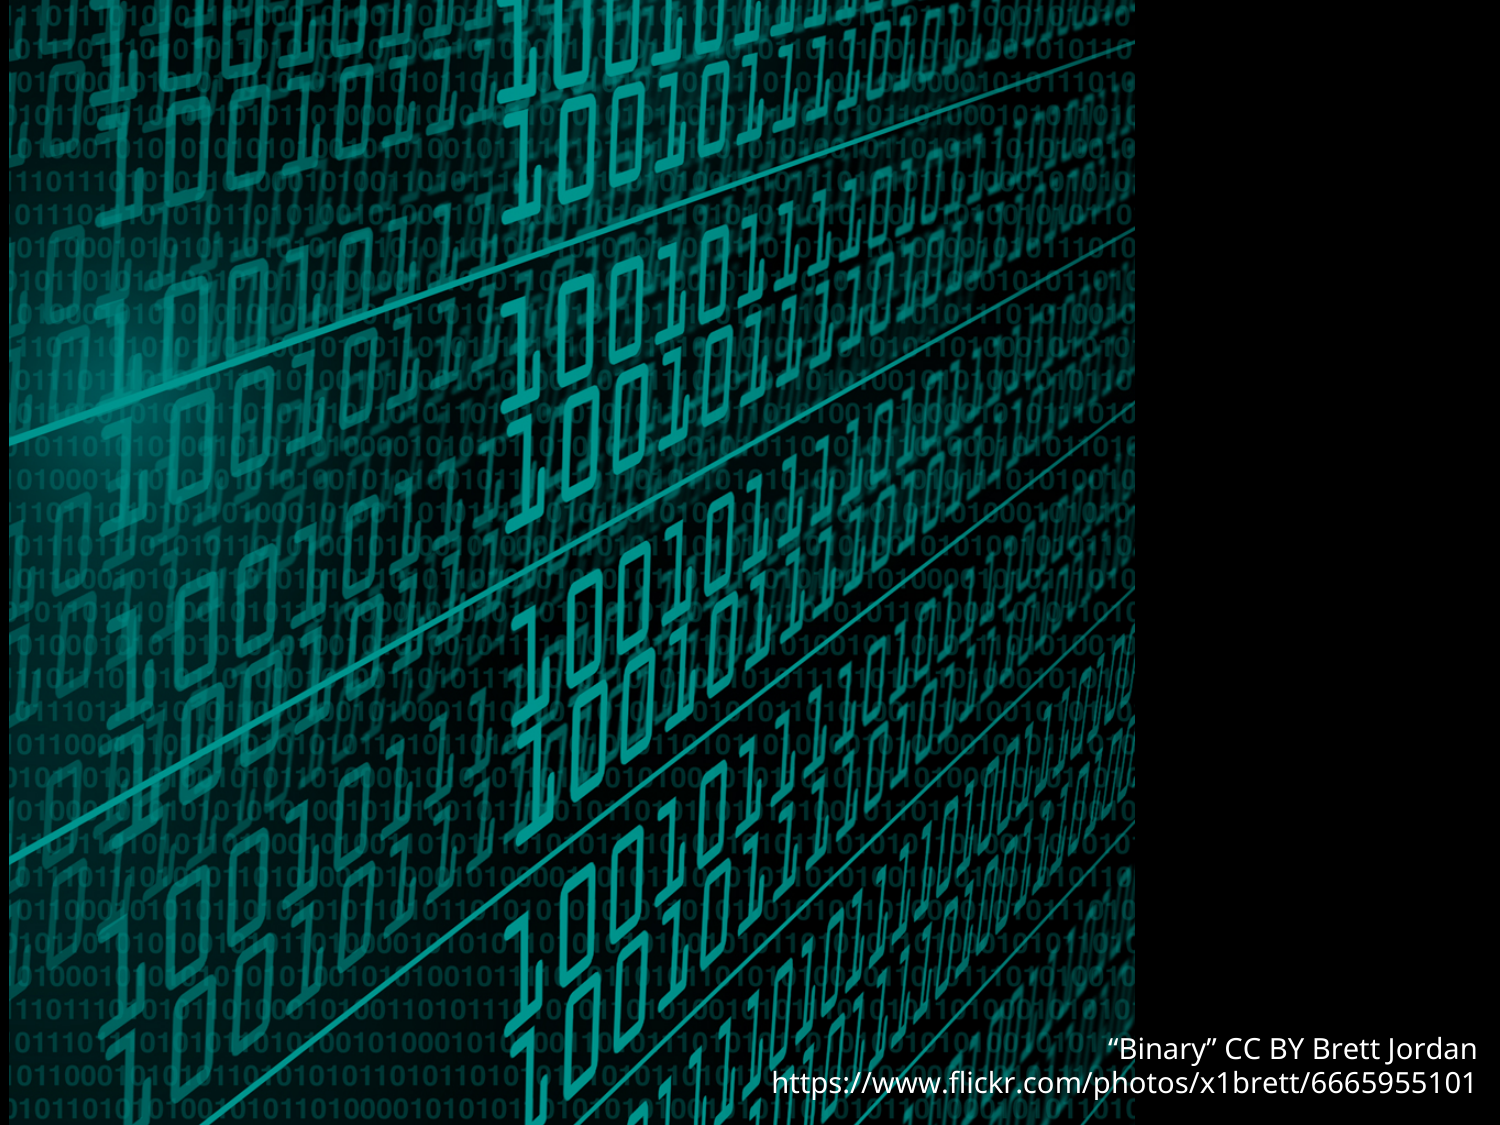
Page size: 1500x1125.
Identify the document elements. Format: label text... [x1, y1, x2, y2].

text_box “Binary” CC BY Brett Jordan https://www.flickr.com/photos/x1brett/6665955101 [438, 1025, 1494, 1116]
picture [9, 0, 1135, 1125]
